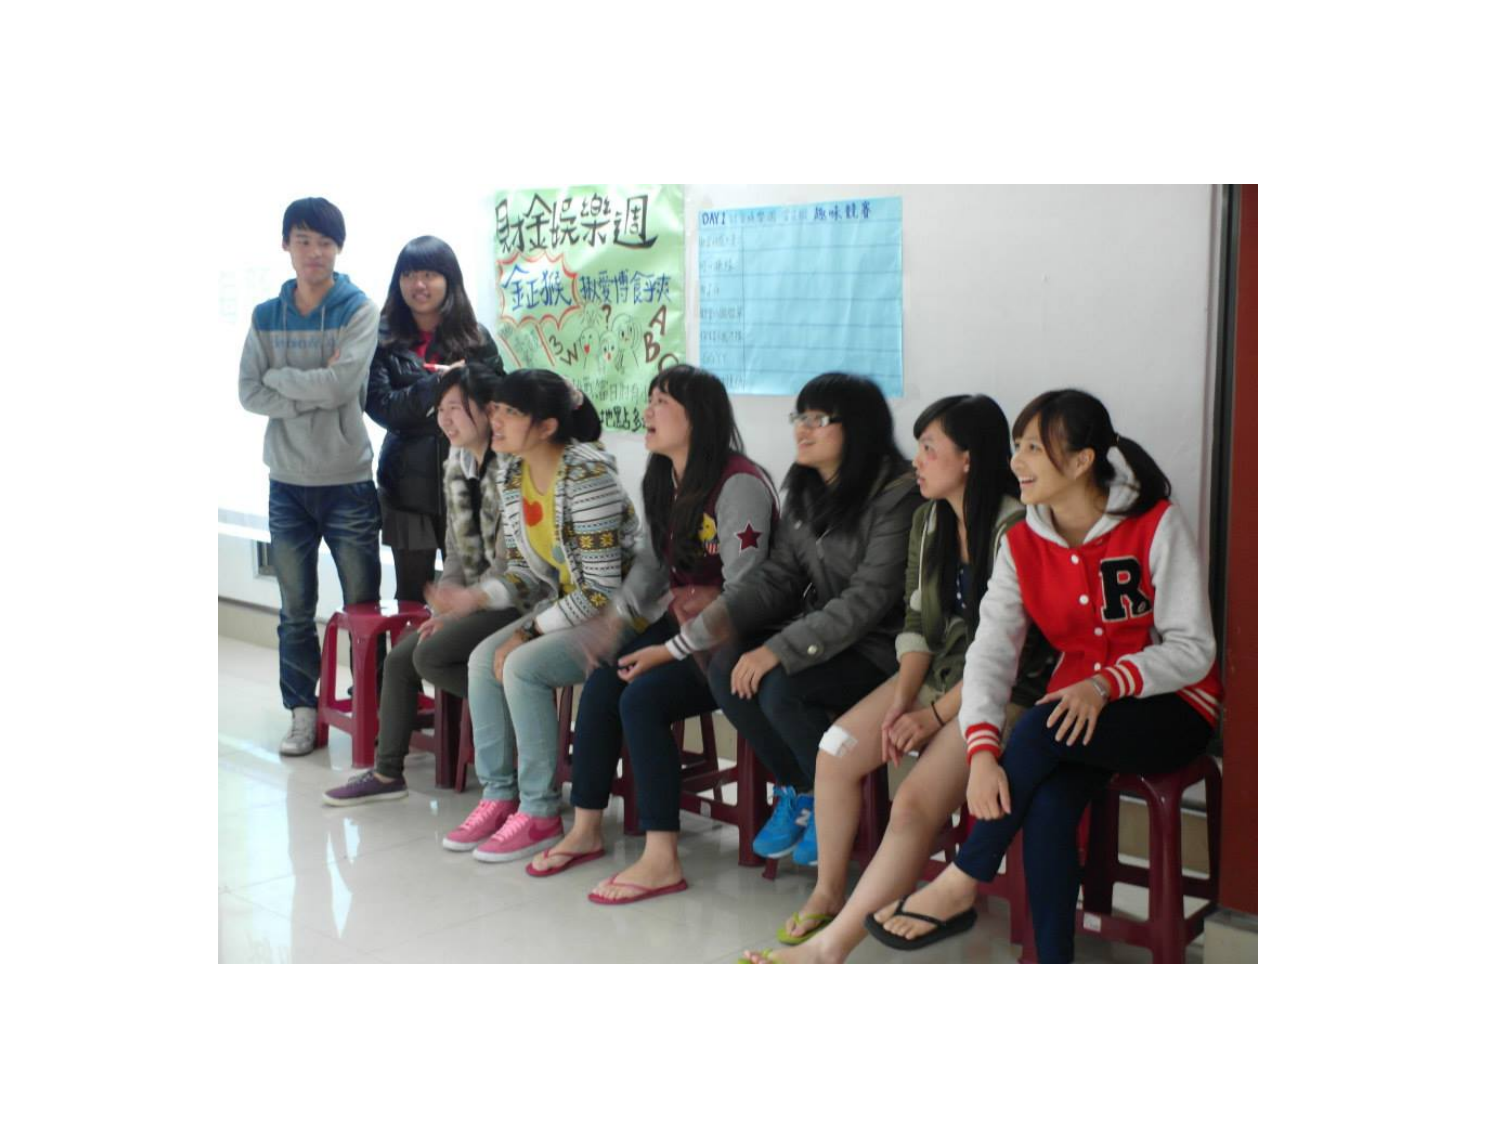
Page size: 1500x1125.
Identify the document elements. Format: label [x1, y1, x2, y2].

picture [218, 184, 1258, 964]
